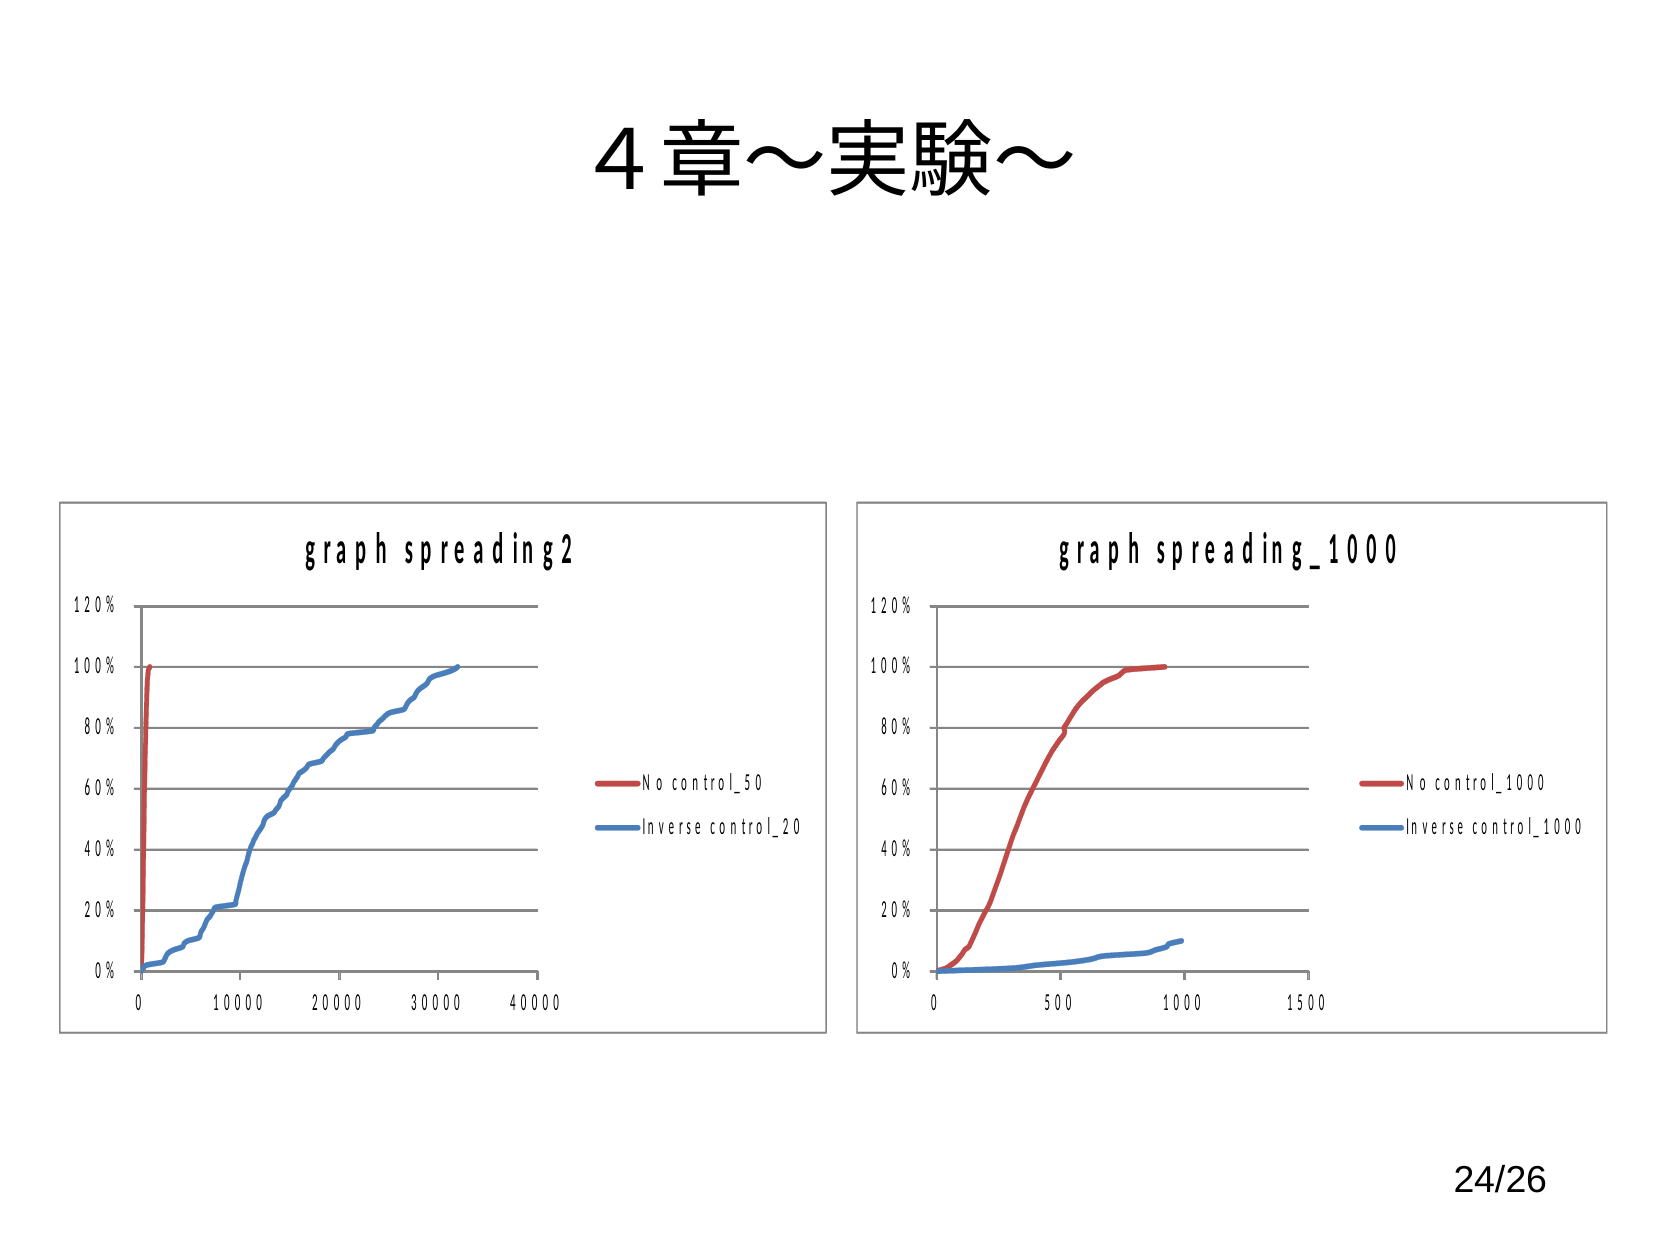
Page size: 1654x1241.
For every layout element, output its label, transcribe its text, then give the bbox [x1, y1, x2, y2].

picture [856, 501, 1608, 1034]
title ４章～実験～ [82, 49, 1571, 257]
text_box <番号>/26 [1467, 1151, 1654, 1211]
picture [59, 501, 827, 1034]
